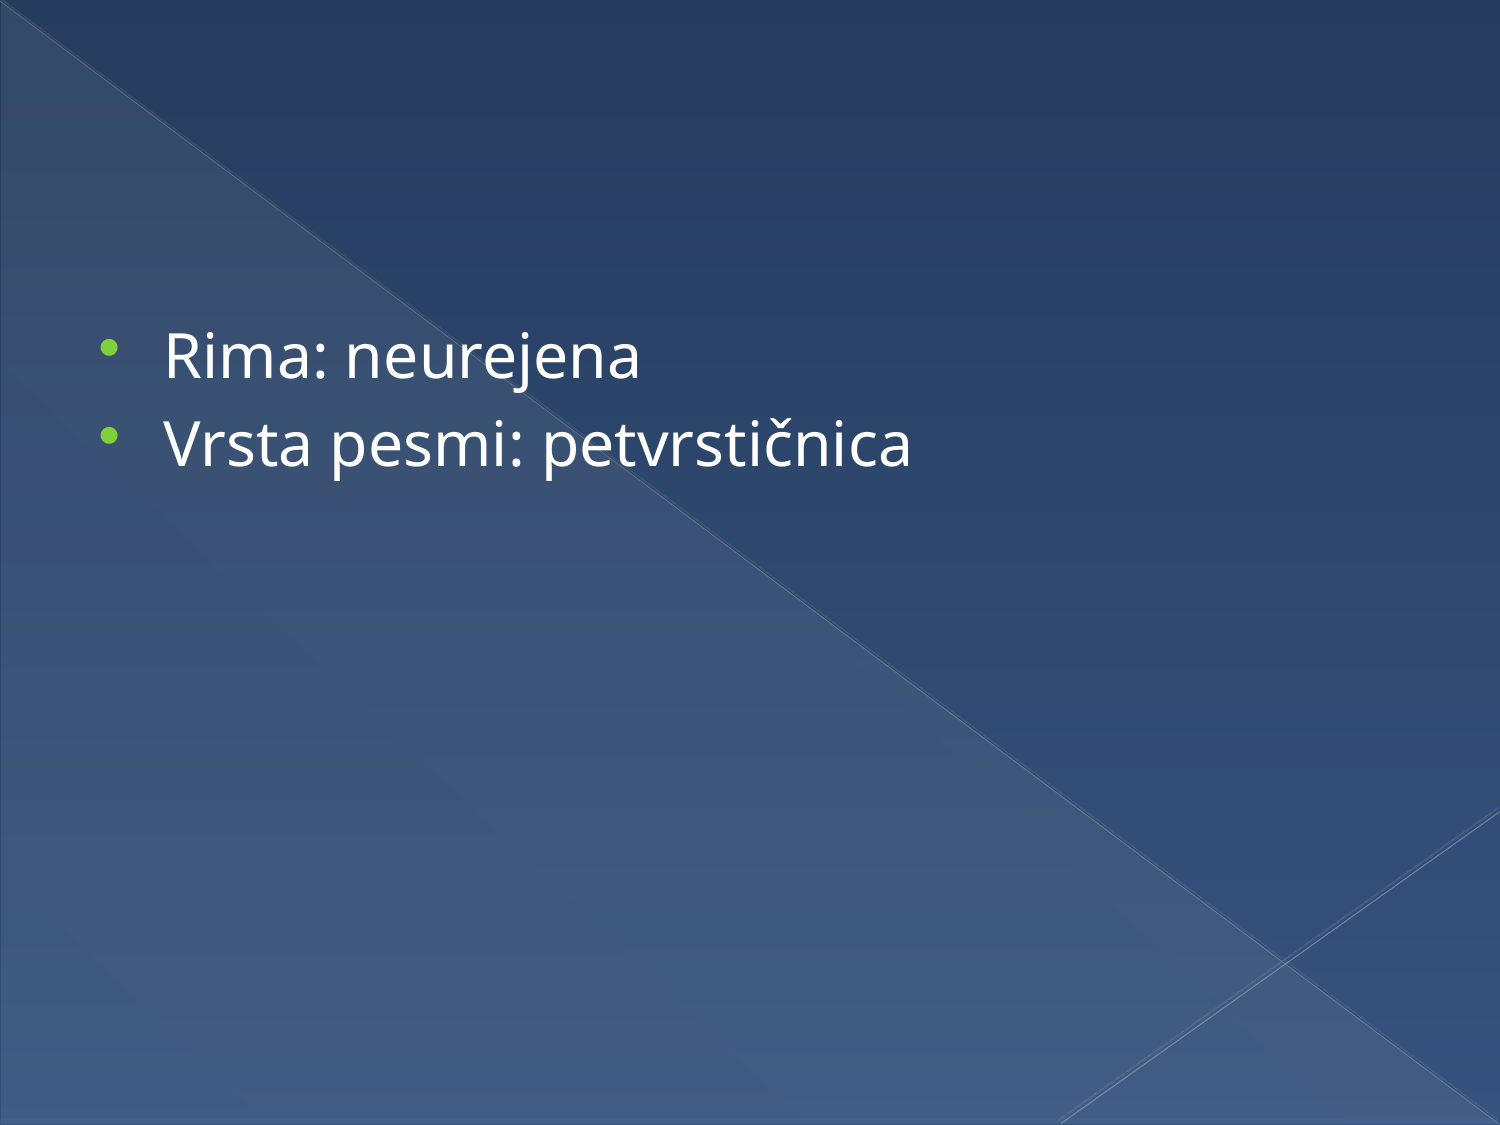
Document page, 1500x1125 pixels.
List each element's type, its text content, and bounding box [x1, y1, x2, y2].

list Rima: neurejena Vrsta pesmi: petvrstičnica [75, 308, 1425, 1059]
